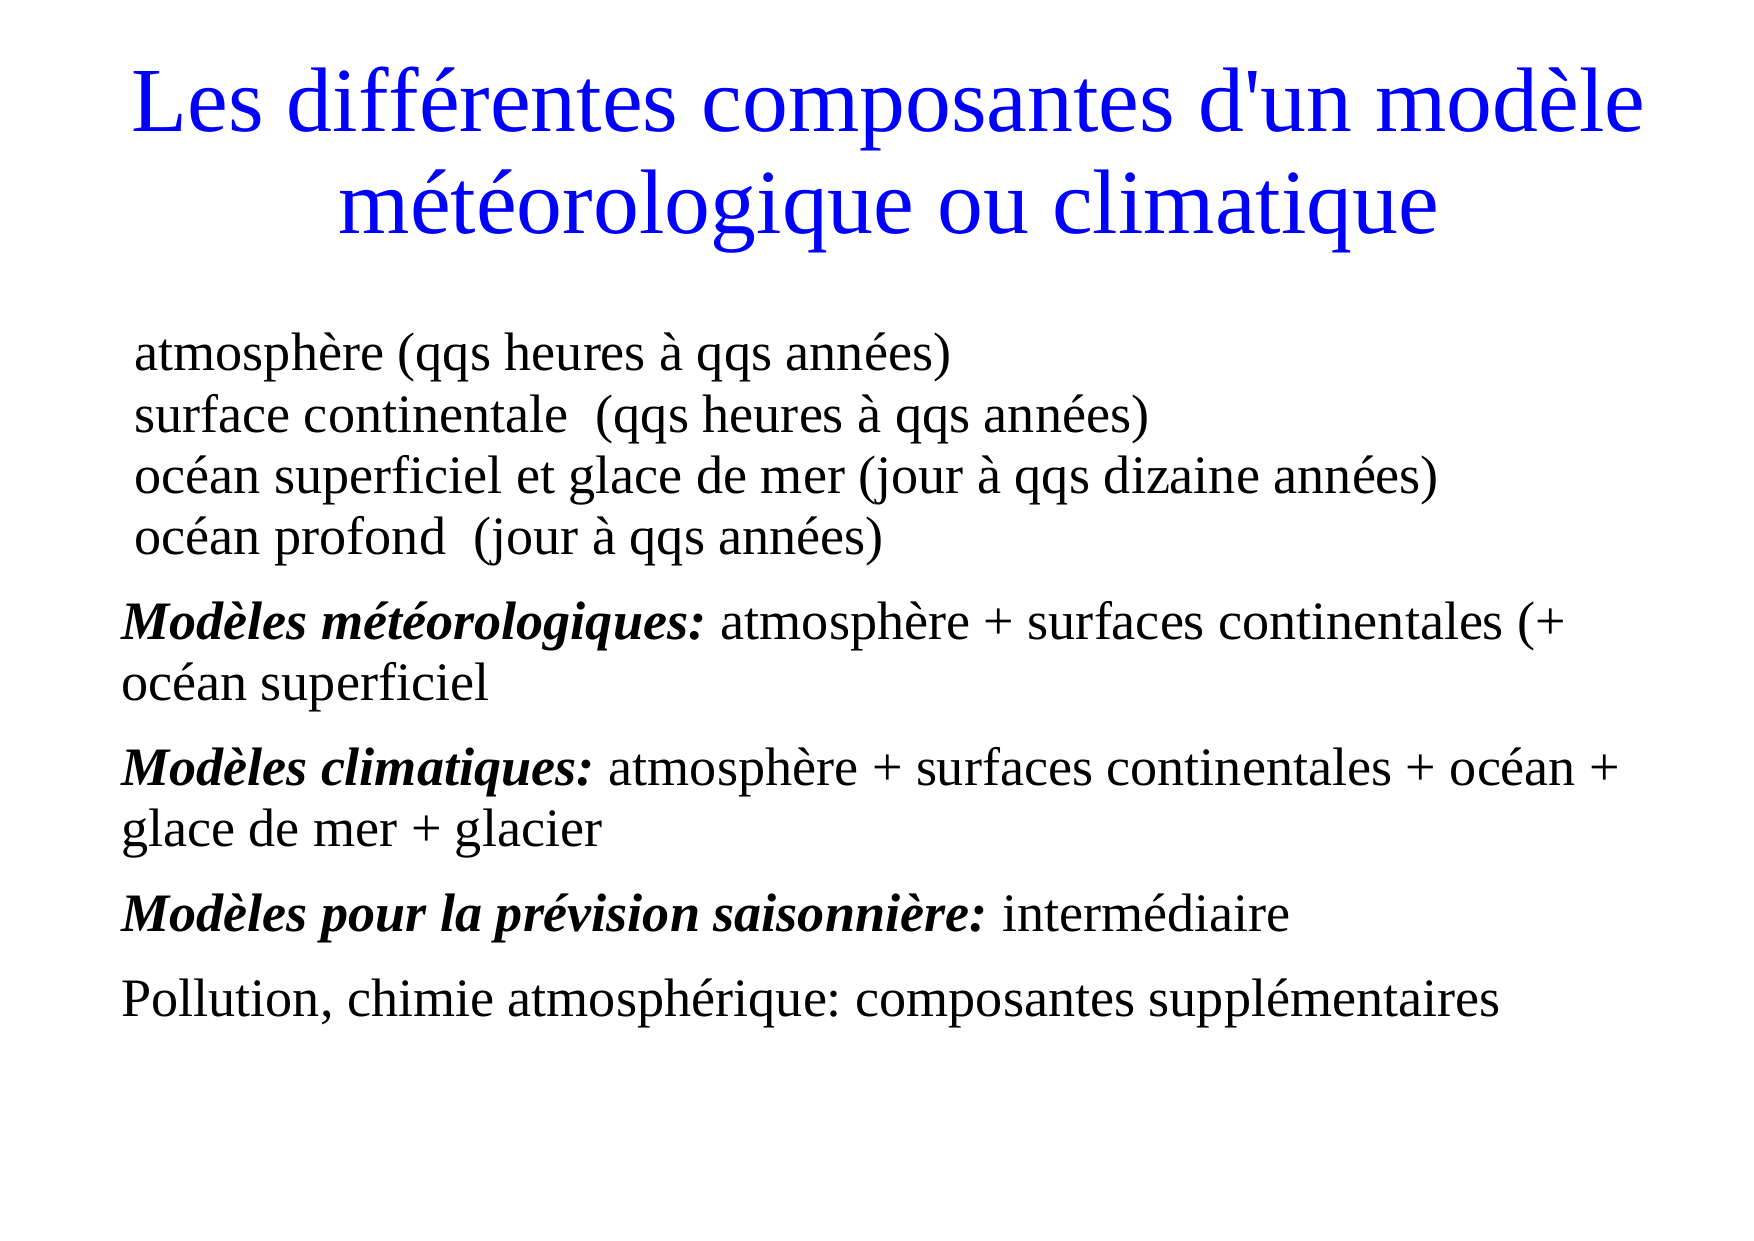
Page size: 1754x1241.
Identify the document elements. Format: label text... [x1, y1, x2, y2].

text_box atmosphère (qqs heures à qqs années) surface continentale (qqs heures à qqs années) océan superficiel et glace de mer (jour à qqs dizaine années) océan profond (jour à qqs années) Modèles météorologiques: atmosphère + surfaces continentales (+ océan superficiel Modèles climatiques: atmosphère + surfaces continentales + océan + glace de mer + glacier Modèles pour la prévision saisonnière: intermédiaire Pollution, chimie atmosphérique: composantes supplémentaires [121, 312, 1687, 1113]
text_box Les différentes composantes d'un modèle météorologique ou climatique [90, 42, 1689, 261]
